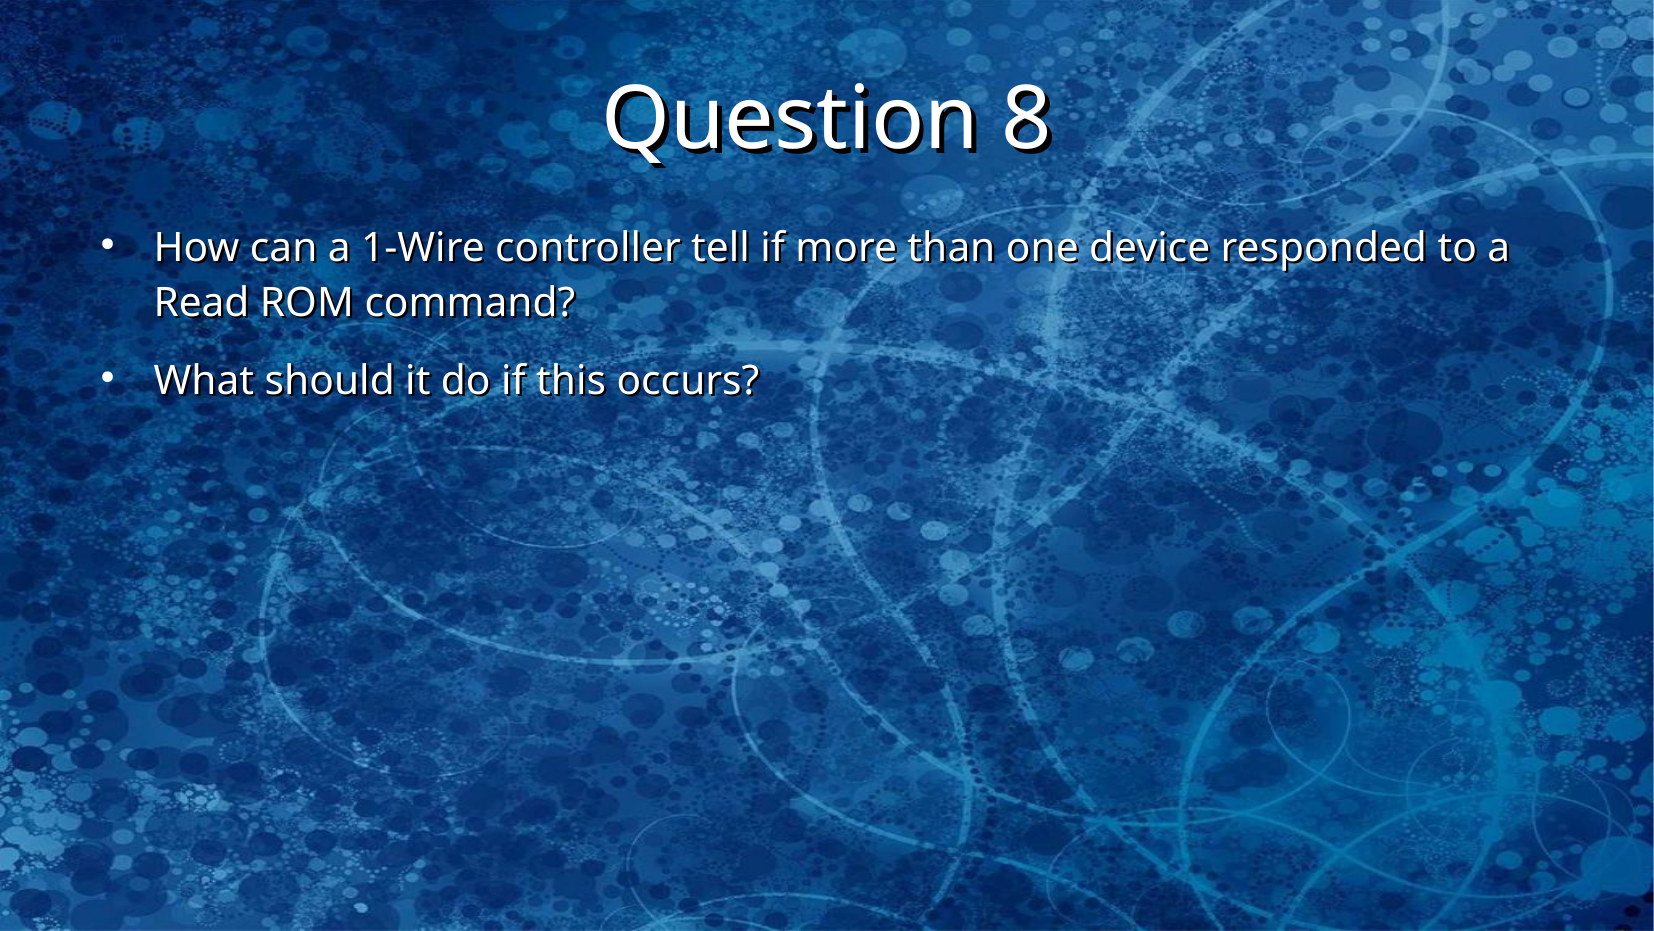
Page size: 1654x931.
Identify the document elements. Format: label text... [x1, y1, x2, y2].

picture [0, 0, 1654, 931]
list How can a 1-Wire controller tell if more than one device responded to a Read ROM command? What should it do if this occurs? [82, 217, 1571, 758]
title Question 8 [82, 37, 1571, 193]
